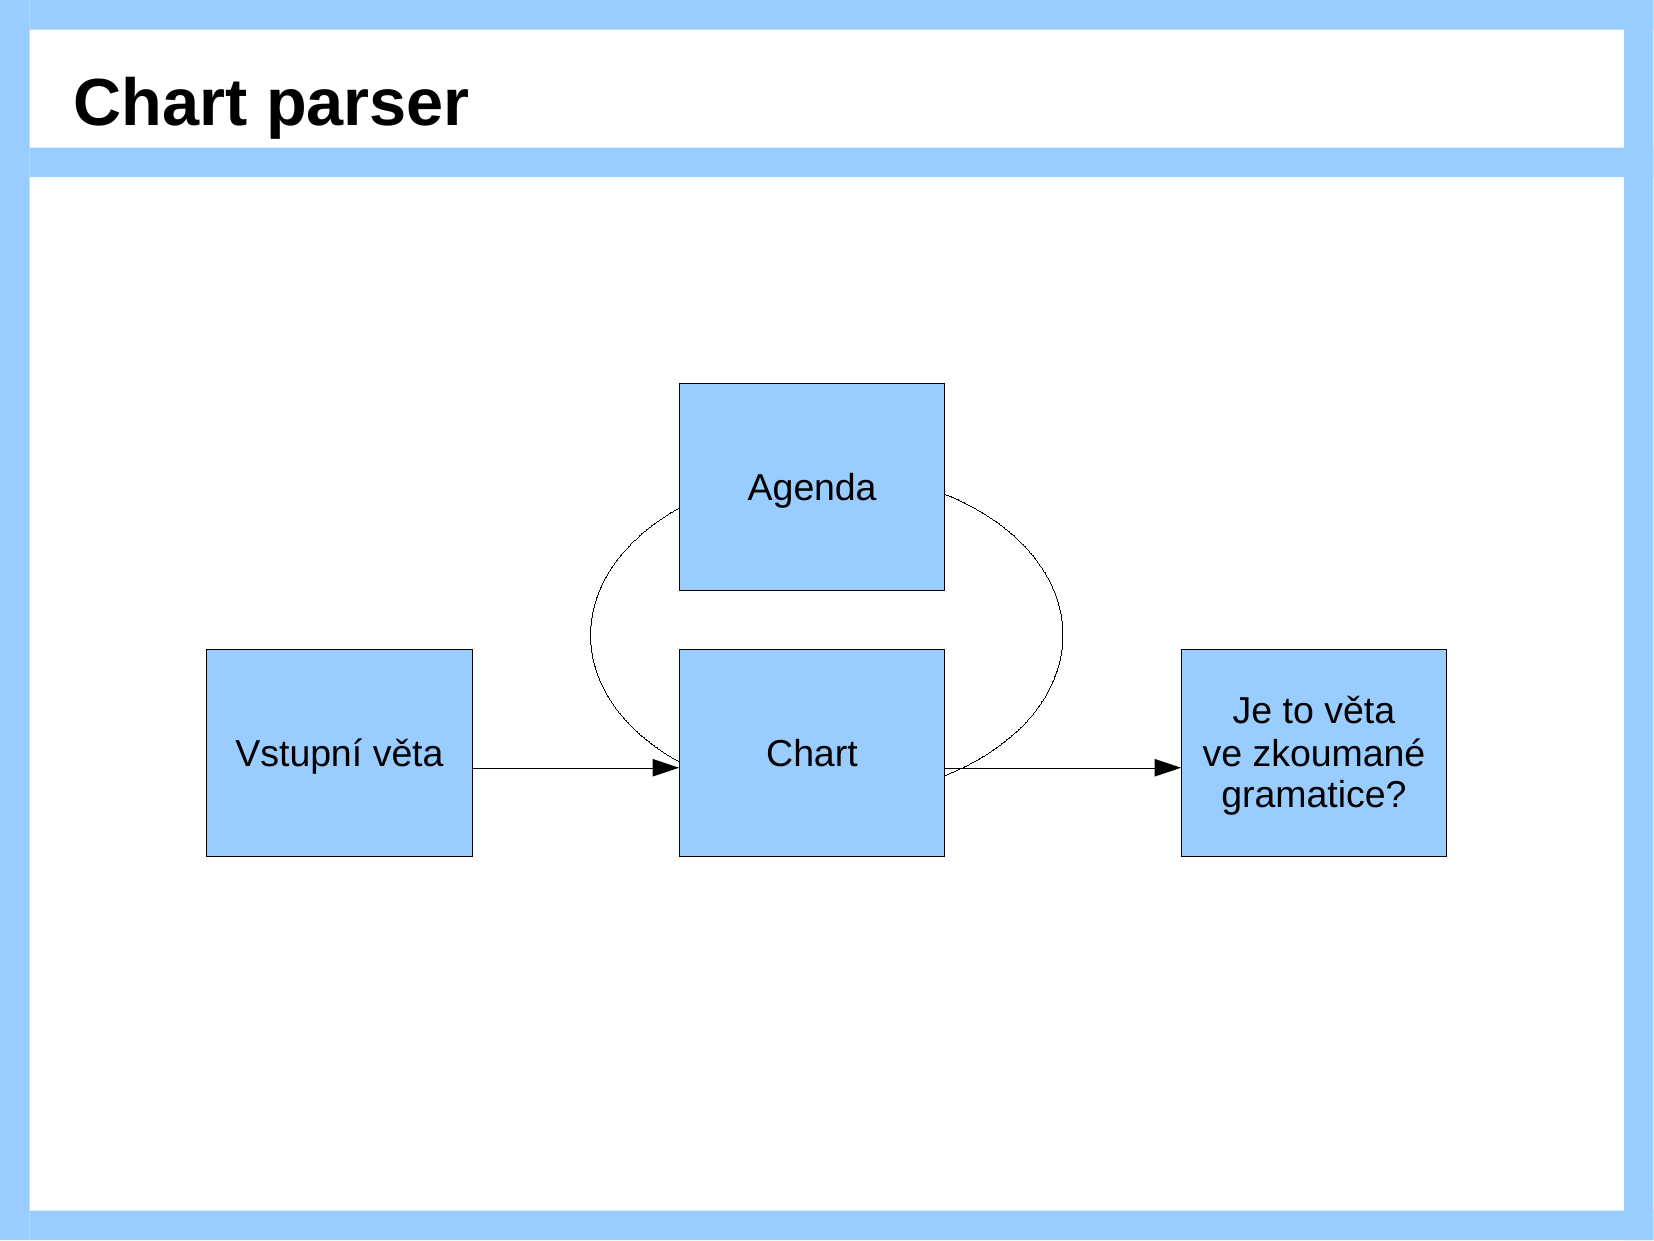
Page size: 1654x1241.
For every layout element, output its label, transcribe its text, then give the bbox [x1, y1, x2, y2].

text_box Vstupní věta [206, 649, 473, 857]
text_box Chart parser [59, 58, 1595, 148]
text_box [945, 769, 960, 776]
text_box Chart [679, 649, 945, 857]
text_box [590, 494, 1063, 768]
text_box Agenda [679, 383, 945, 591]
text_box Je to věta ve zkoumané gramatice? [1181, 649, 1447, 857]
